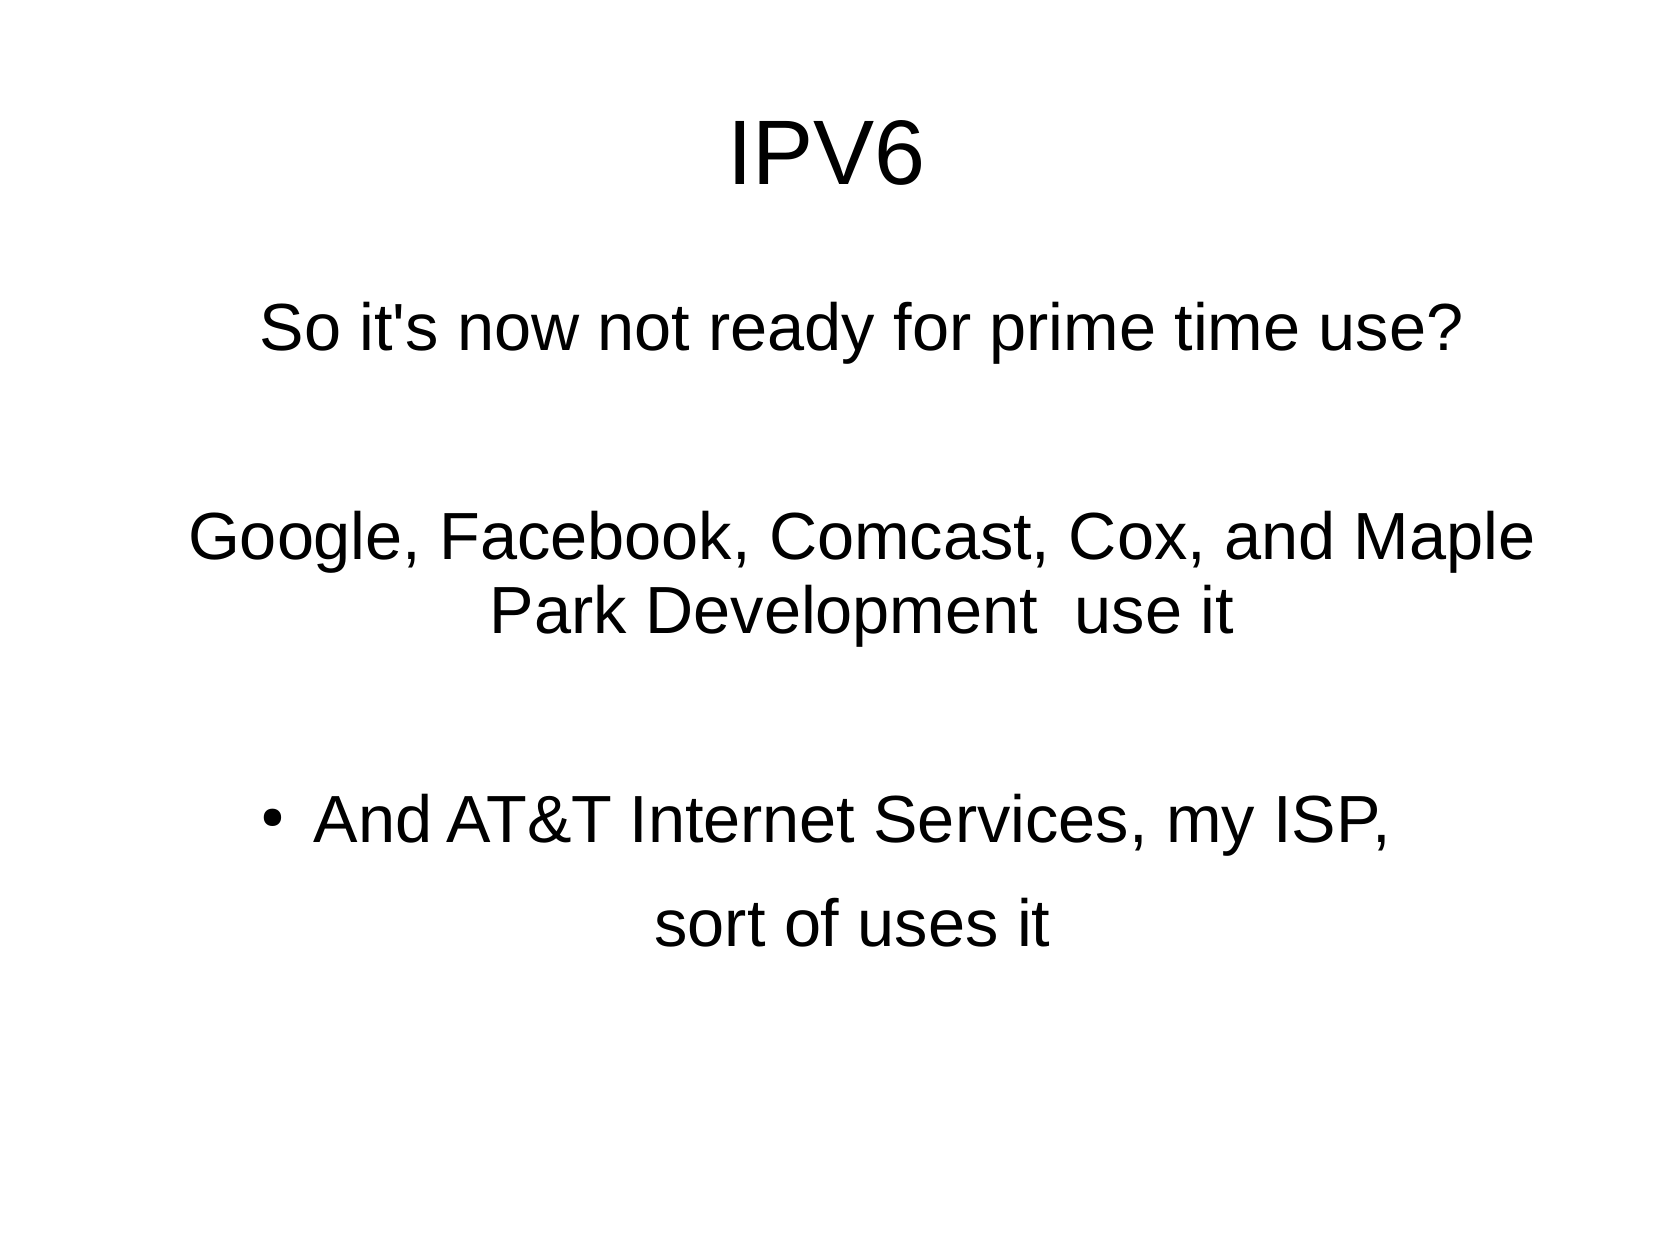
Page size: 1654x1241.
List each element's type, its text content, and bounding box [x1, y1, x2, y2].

title IPV6 [82, 49, 1571, 257]
list So it's now not ready for prime time use? Google, Facebook, Comcast, Cox, and Maple Park Development use it And AT&T Internet Services, my ISP, sort of uses it [82, 290, 1571, 1010]
